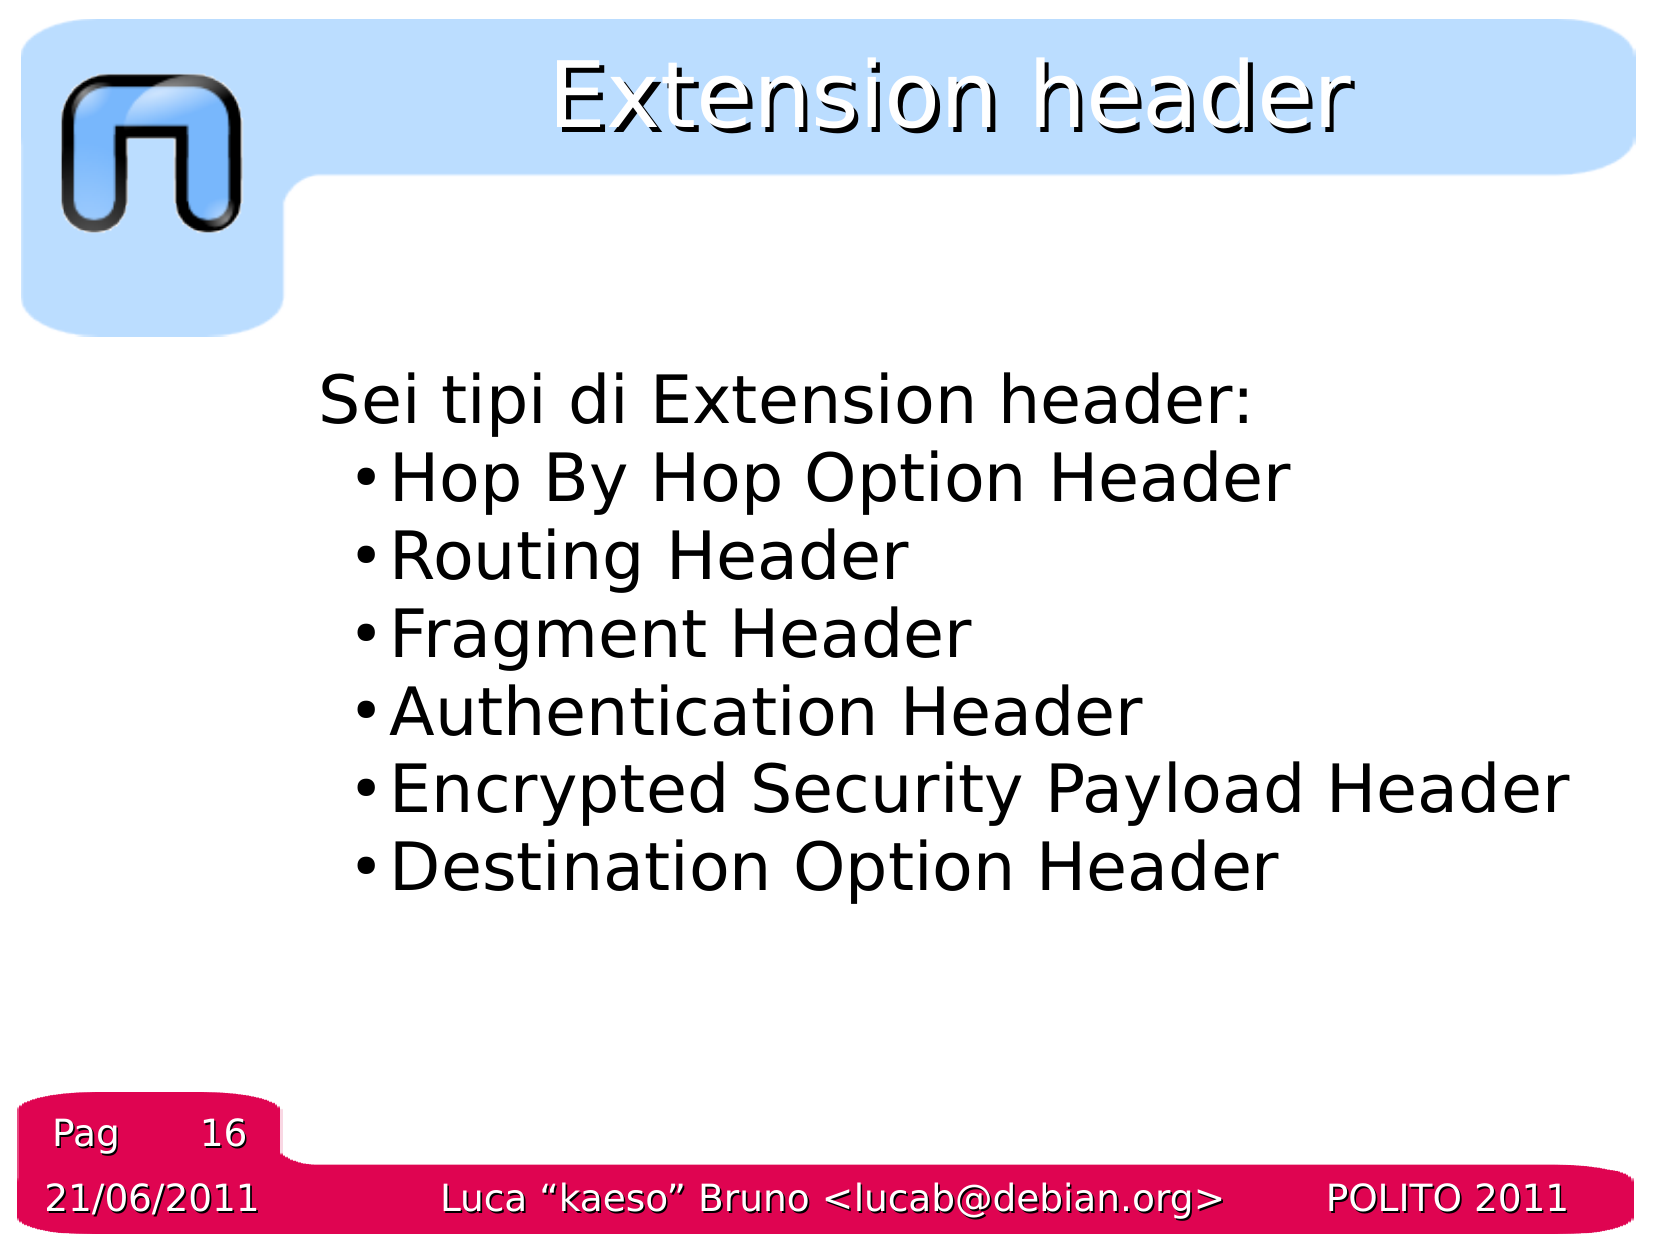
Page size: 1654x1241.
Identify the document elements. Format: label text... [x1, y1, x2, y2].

picture [17, 1092, 1634, 1234]
text_box Pag <numero> [38, 1104, 424, 1178]
picture [0, 19, 1636, 337]
text_box 21/06/2011 [29, 1169, 284, 1241]
subtitle Sei tipi di Extension header: Hop By Hop Option Header Routing Header Fragment Header Authentication Header Encrypted Security Payload Header Destination Option Header [318, 271, 1642, 1075]
text_box Luca “kaeso” Bruno <lucab@debian.org> POLITO 2011 [425, 1169, 1585, 1241]
title Extension header [265, 0, 1636, 193]
